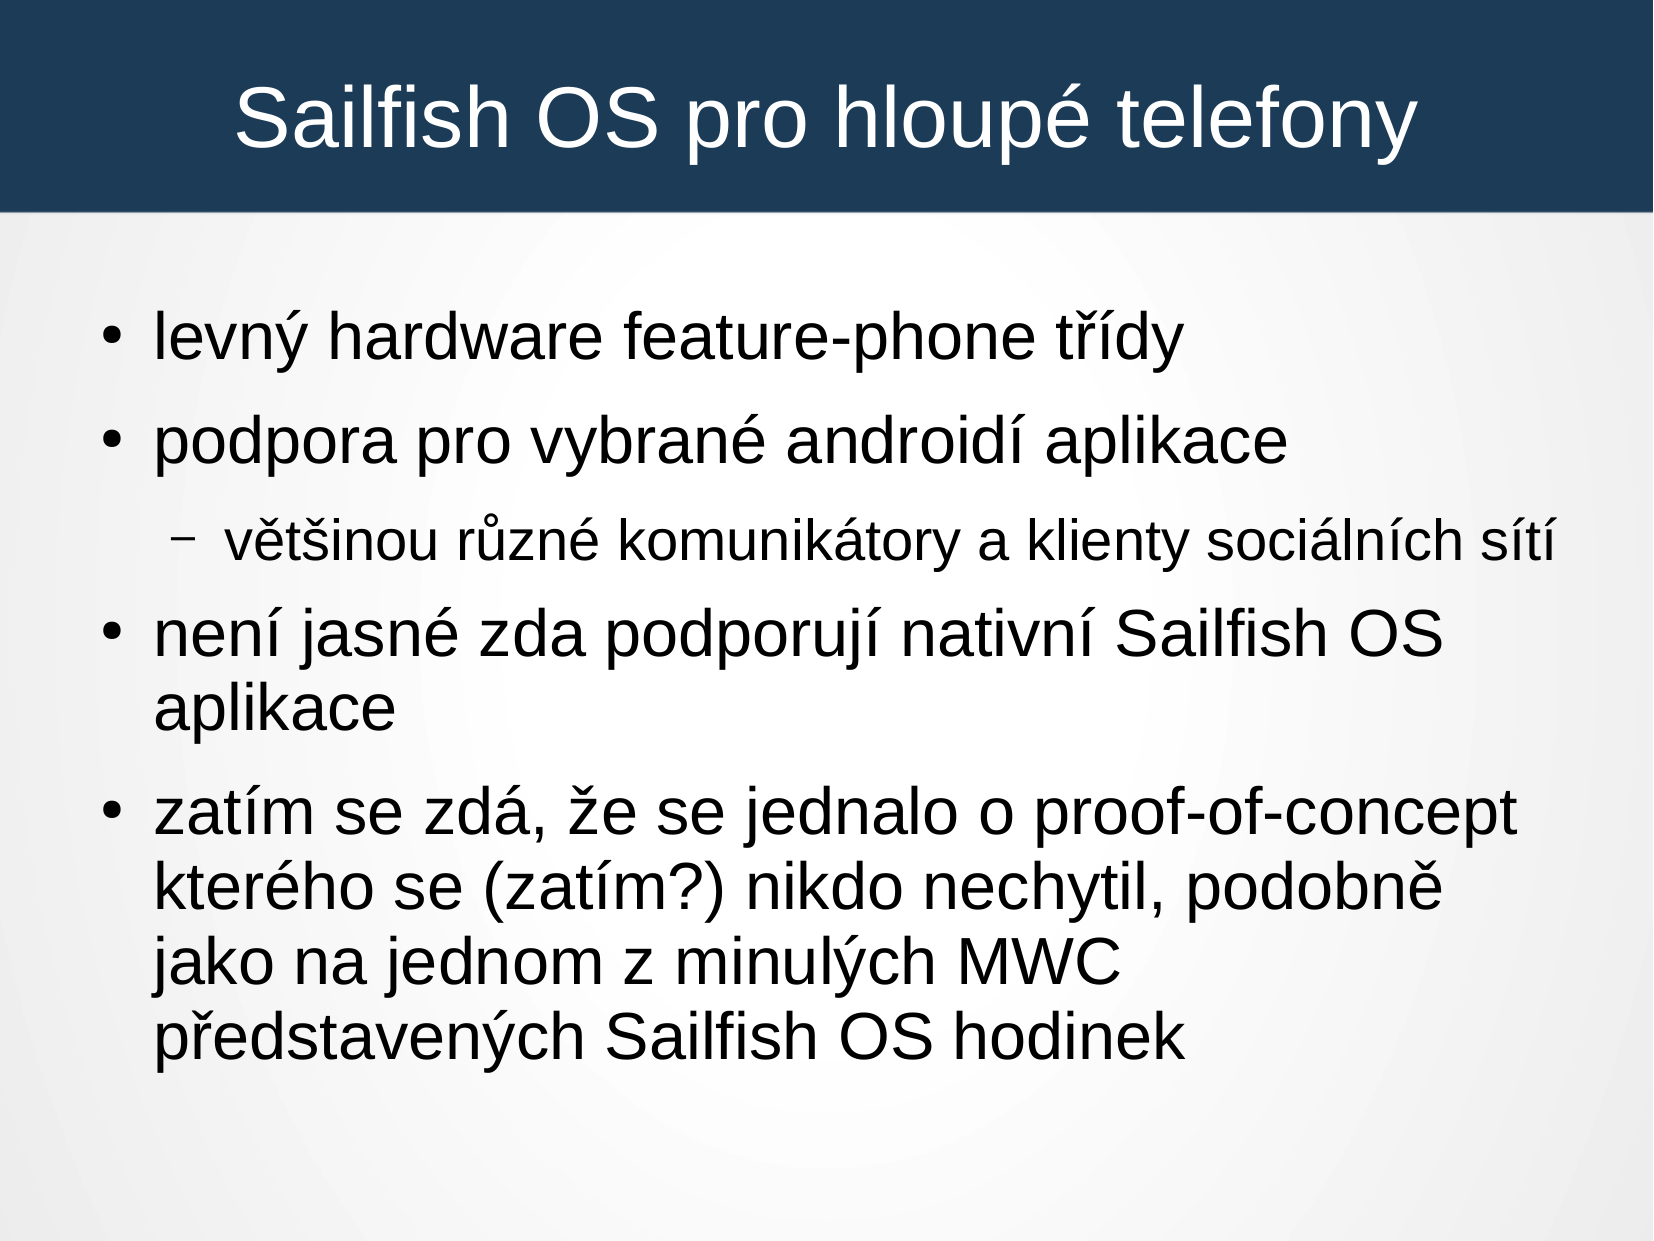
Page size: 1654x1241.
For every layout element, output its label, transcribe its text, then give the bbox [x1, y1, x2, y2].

title Sailfish OS pro hloupé telefony [82, 47, 1571, 189]
list levný hardware feature-phone třídy podpora pro vybrané androidí aplikace většinou různé komunikátory a klienty sociálních sítí není jasné zda podporují nativní Sailfish OS aplikace zatím se zdá, že se jednalo o proof-of-concept kterého se (zatím?) nikdo nechytil, podobně jako na jednom z minulých MWC představených Sailfish OS hodinek [82, 299, 1571, 1146]
picture [0, 0, 1653, 1241]
